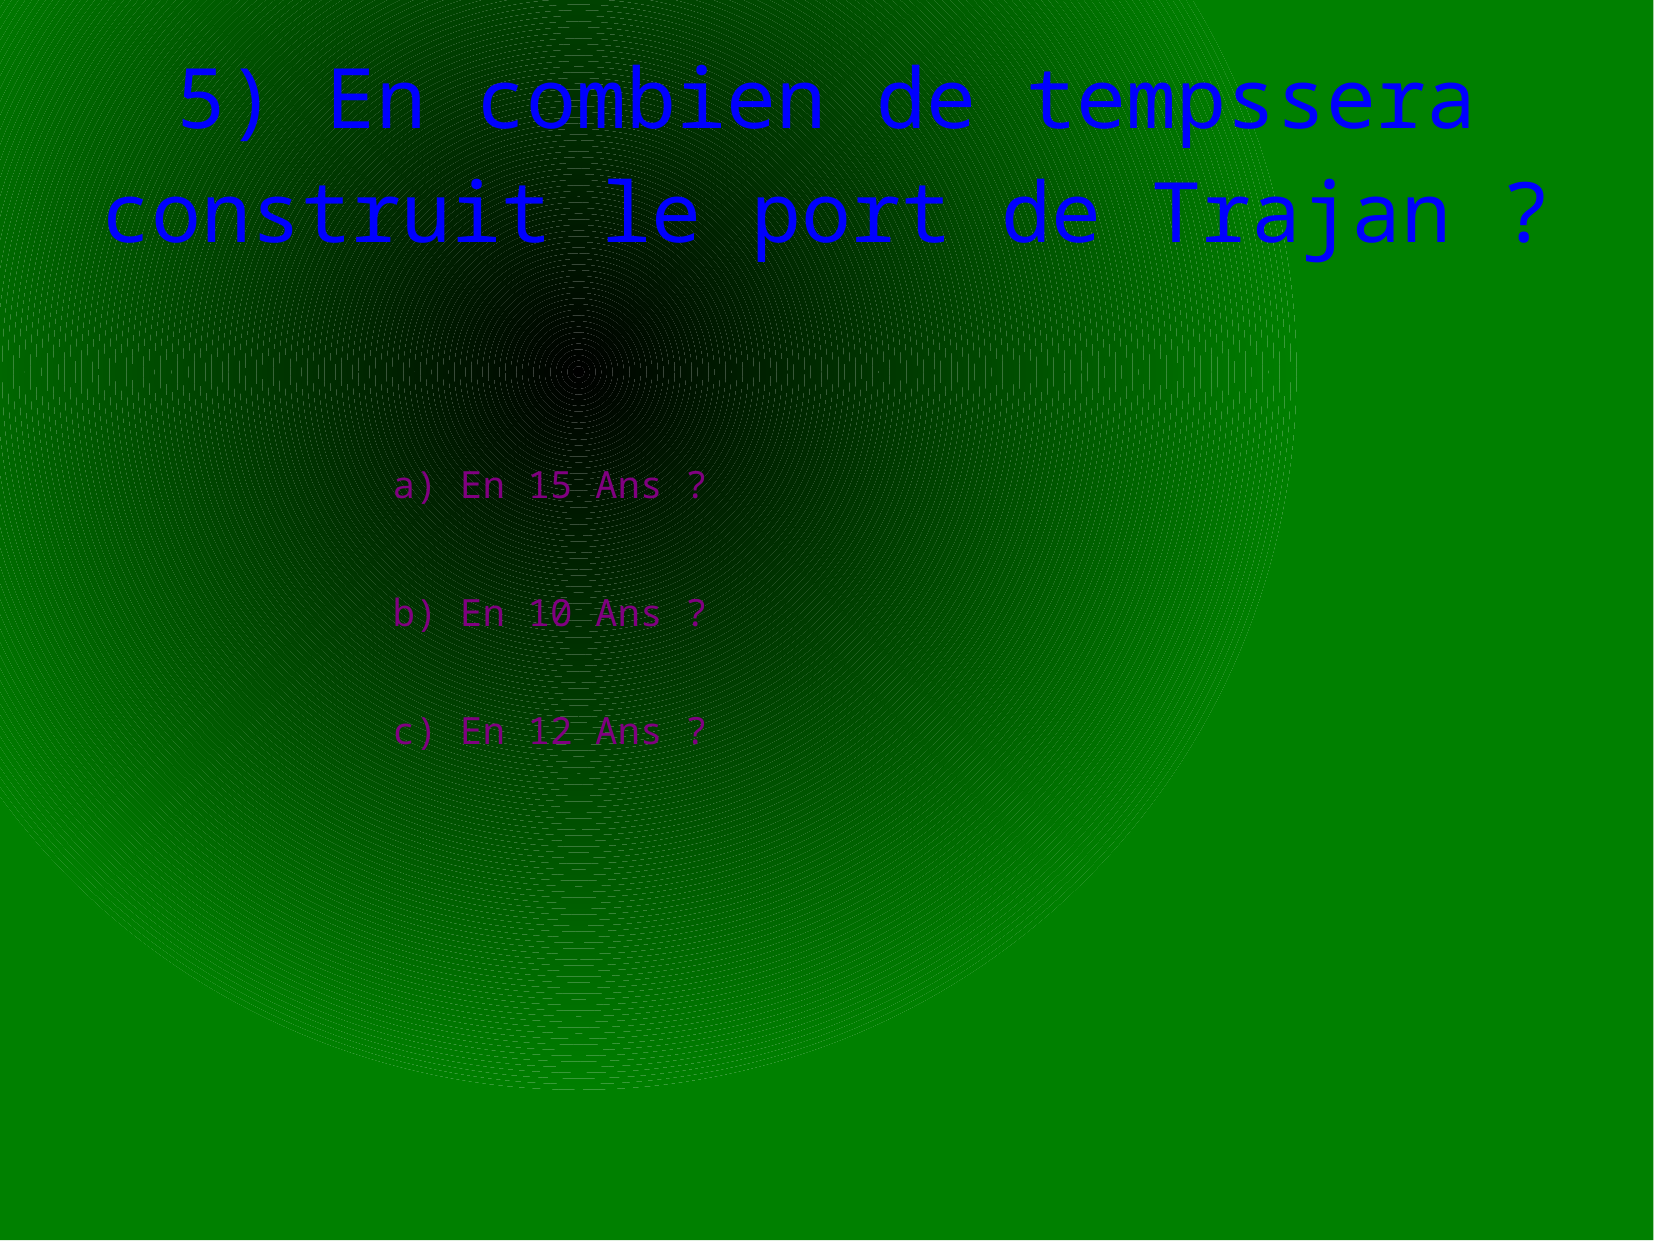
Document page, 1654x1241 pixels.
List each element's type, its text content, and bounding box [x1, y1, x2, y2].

text_box b) En 10 Ans ? [377, 578, 1063, 638]
text_box c) En 12 Ans ? [377, 696, 1063, 756]
text_box a) En 15 Ans ? [377, 451, 1252, 510]
title 5) En combien de tempssera construit le port de Trajan ? [82, 49, 1571, 257]
